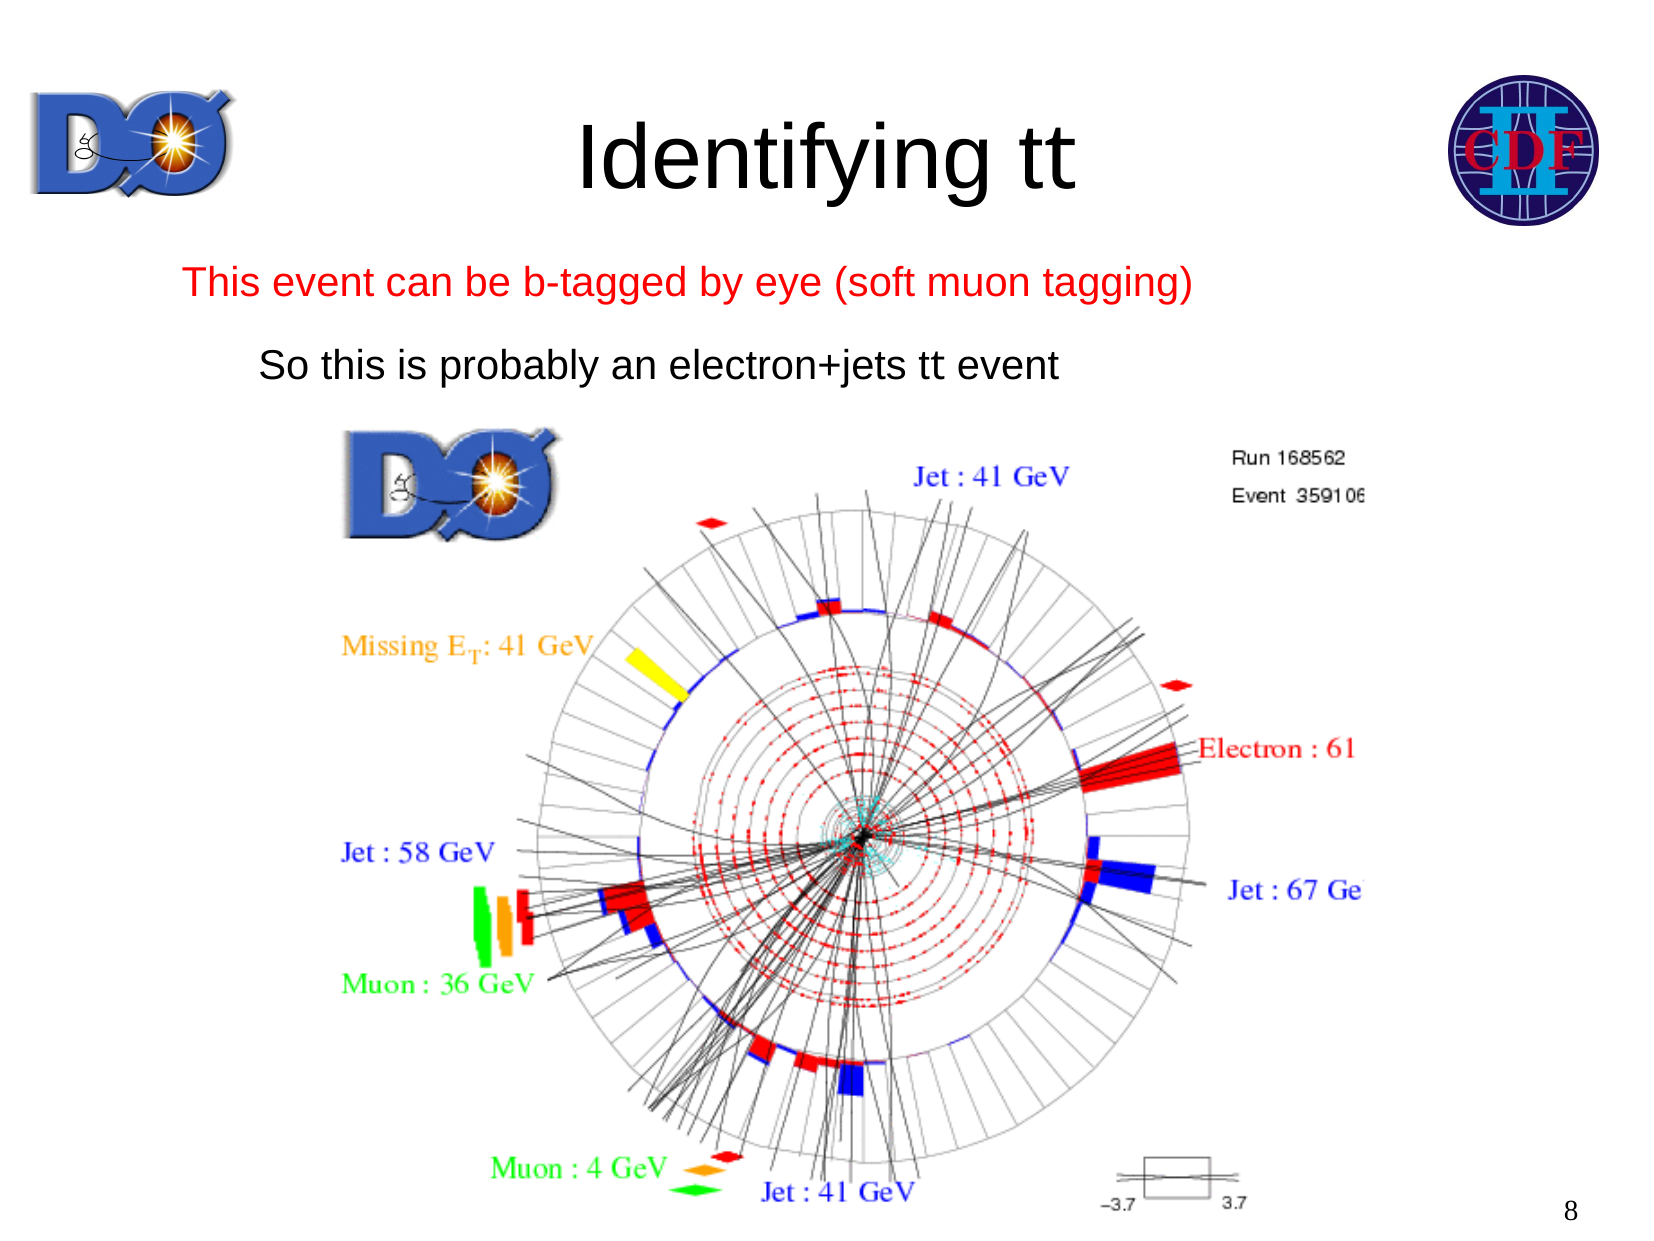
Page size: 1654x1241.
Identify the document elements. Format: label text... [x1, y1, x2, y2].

list This event can be b-tagged by eye (soft muon tagging) So this is probably an electron+jets tt event [163, 258, 1514, 484]
picture [1571, 75, 1599, 226]
picture [26, 86, 82, 200]
title Identifying tt [82, 56, 1571, 250]
picture [300, 404, 1388, 1238]
